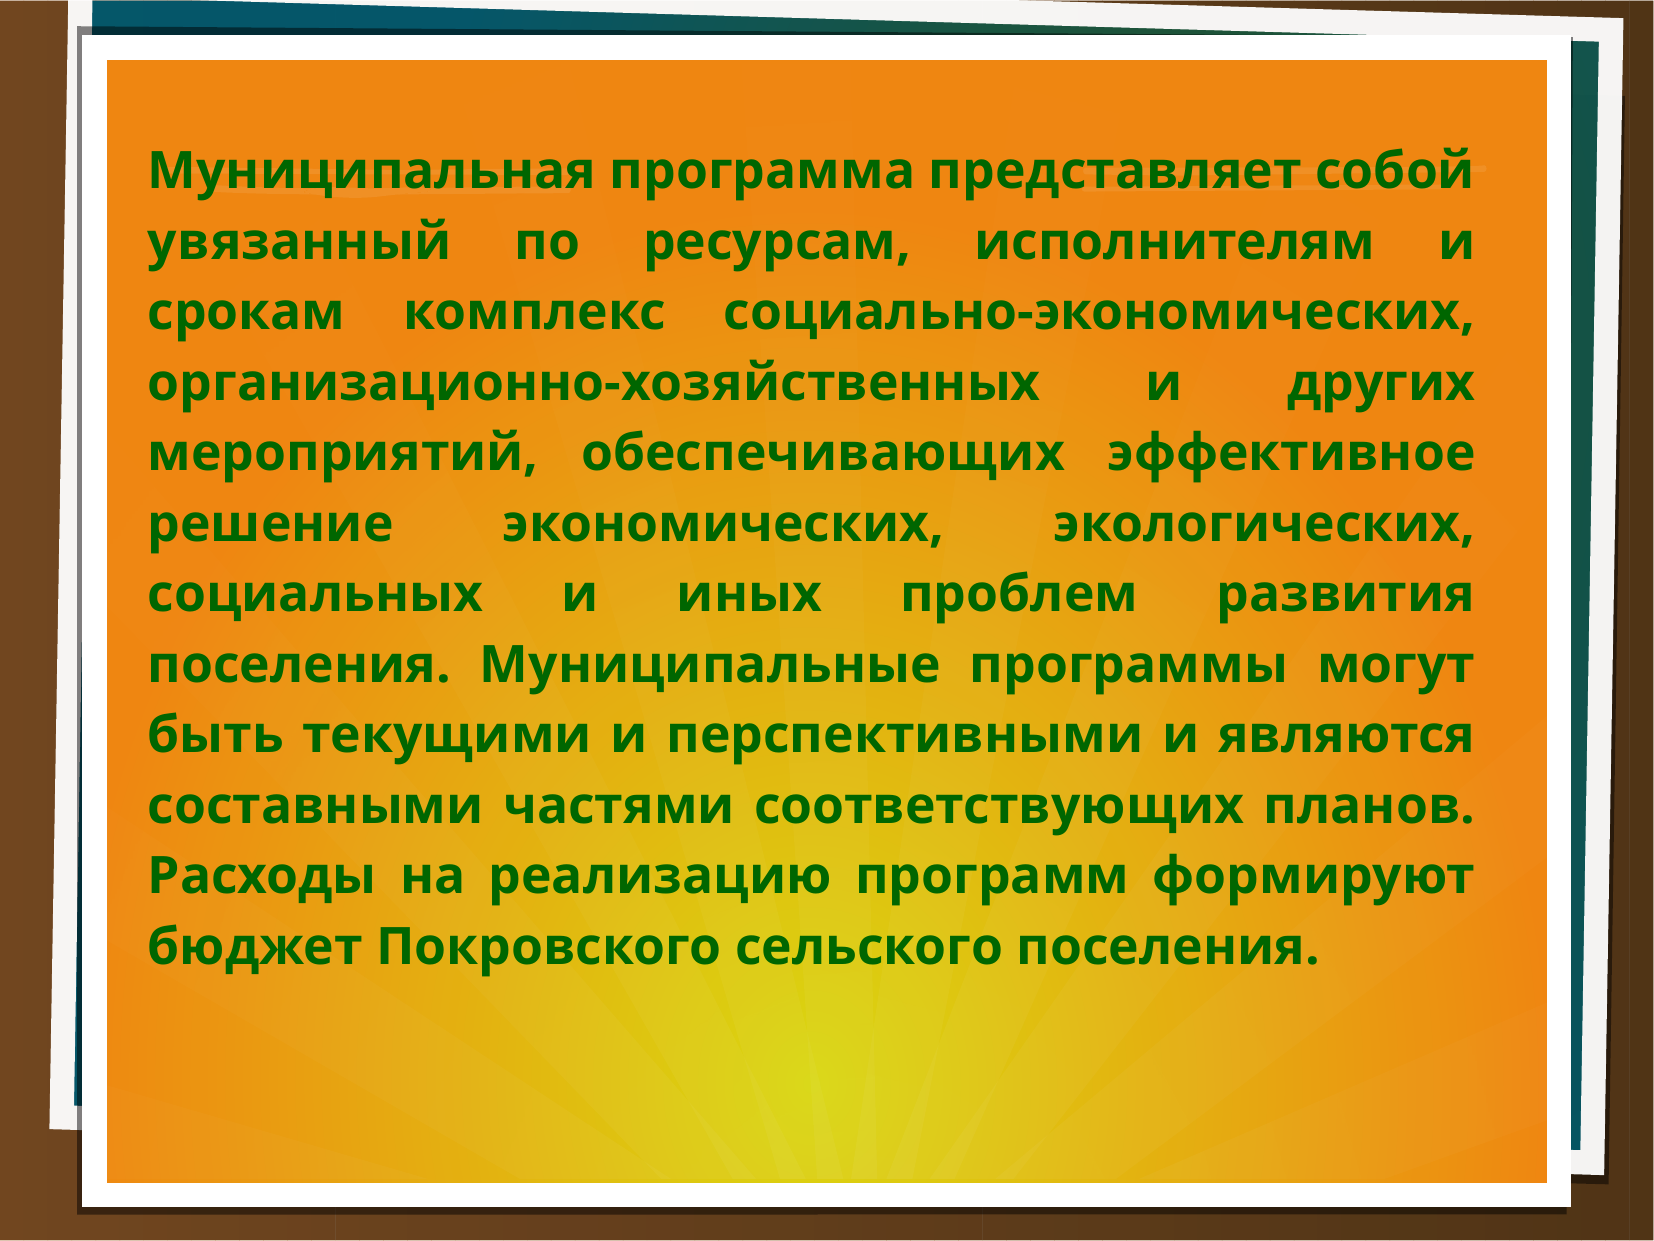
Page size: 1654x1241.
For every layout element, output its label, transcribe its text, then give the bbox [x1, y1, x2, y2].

list Муниципальная программа представляет собой увязанный по ресурсам, исполнителям и срокам комплекс социально-экономических, организационно-хозяйственных и других мероприятий, обеспечивающих эффективное решение экономических, экологических, социальных и иных проблем развития поселения. Муниципальные программы могут быть текущими и перспективными и являются составными частями соответствующих планов. Расходы на реализацию программ формируют бюджет Покровского сельского поселения. [147, 133, 1477, 1093]
